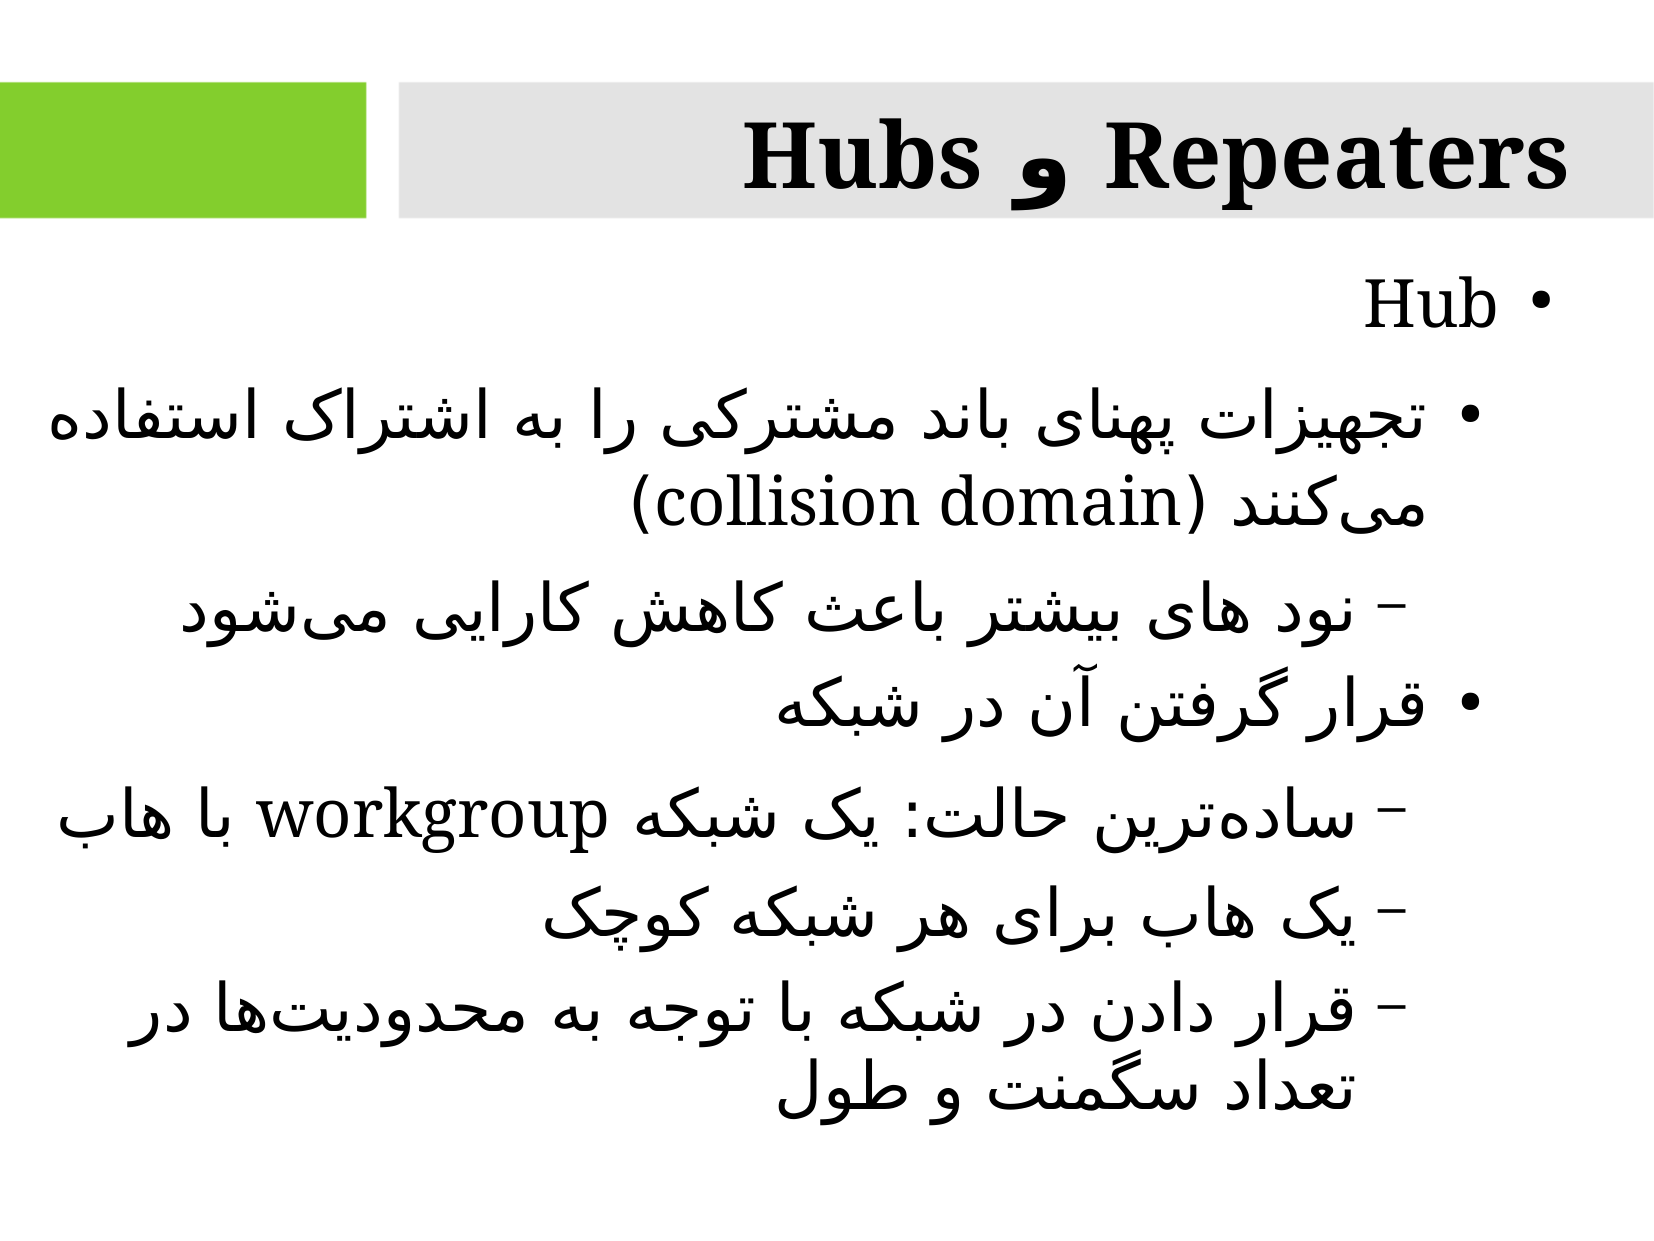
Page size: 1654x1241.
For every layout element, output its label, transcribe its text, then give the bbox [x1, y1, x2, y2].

list Hub تجهیزات پهنای باند مشترکی را به اشتراک استفاده می‌کنند (collision domain) نود های بیشتر باعث کاهش کارایی می‌شود قرار گرفتن آن در شبکه ساده‌ترین حالت: یک شبکه workgroup با هاب یک هاب برای هر شبکه کوچک قرار دادن در شبکه با توجه به محدودیت‌ها در تعداد سگمنت و طول [45, 256, 1571, 1201]
title Repeaters و Hubs [82, 49, 1571, 256]
picture [0, 0, 1654, 1241]
